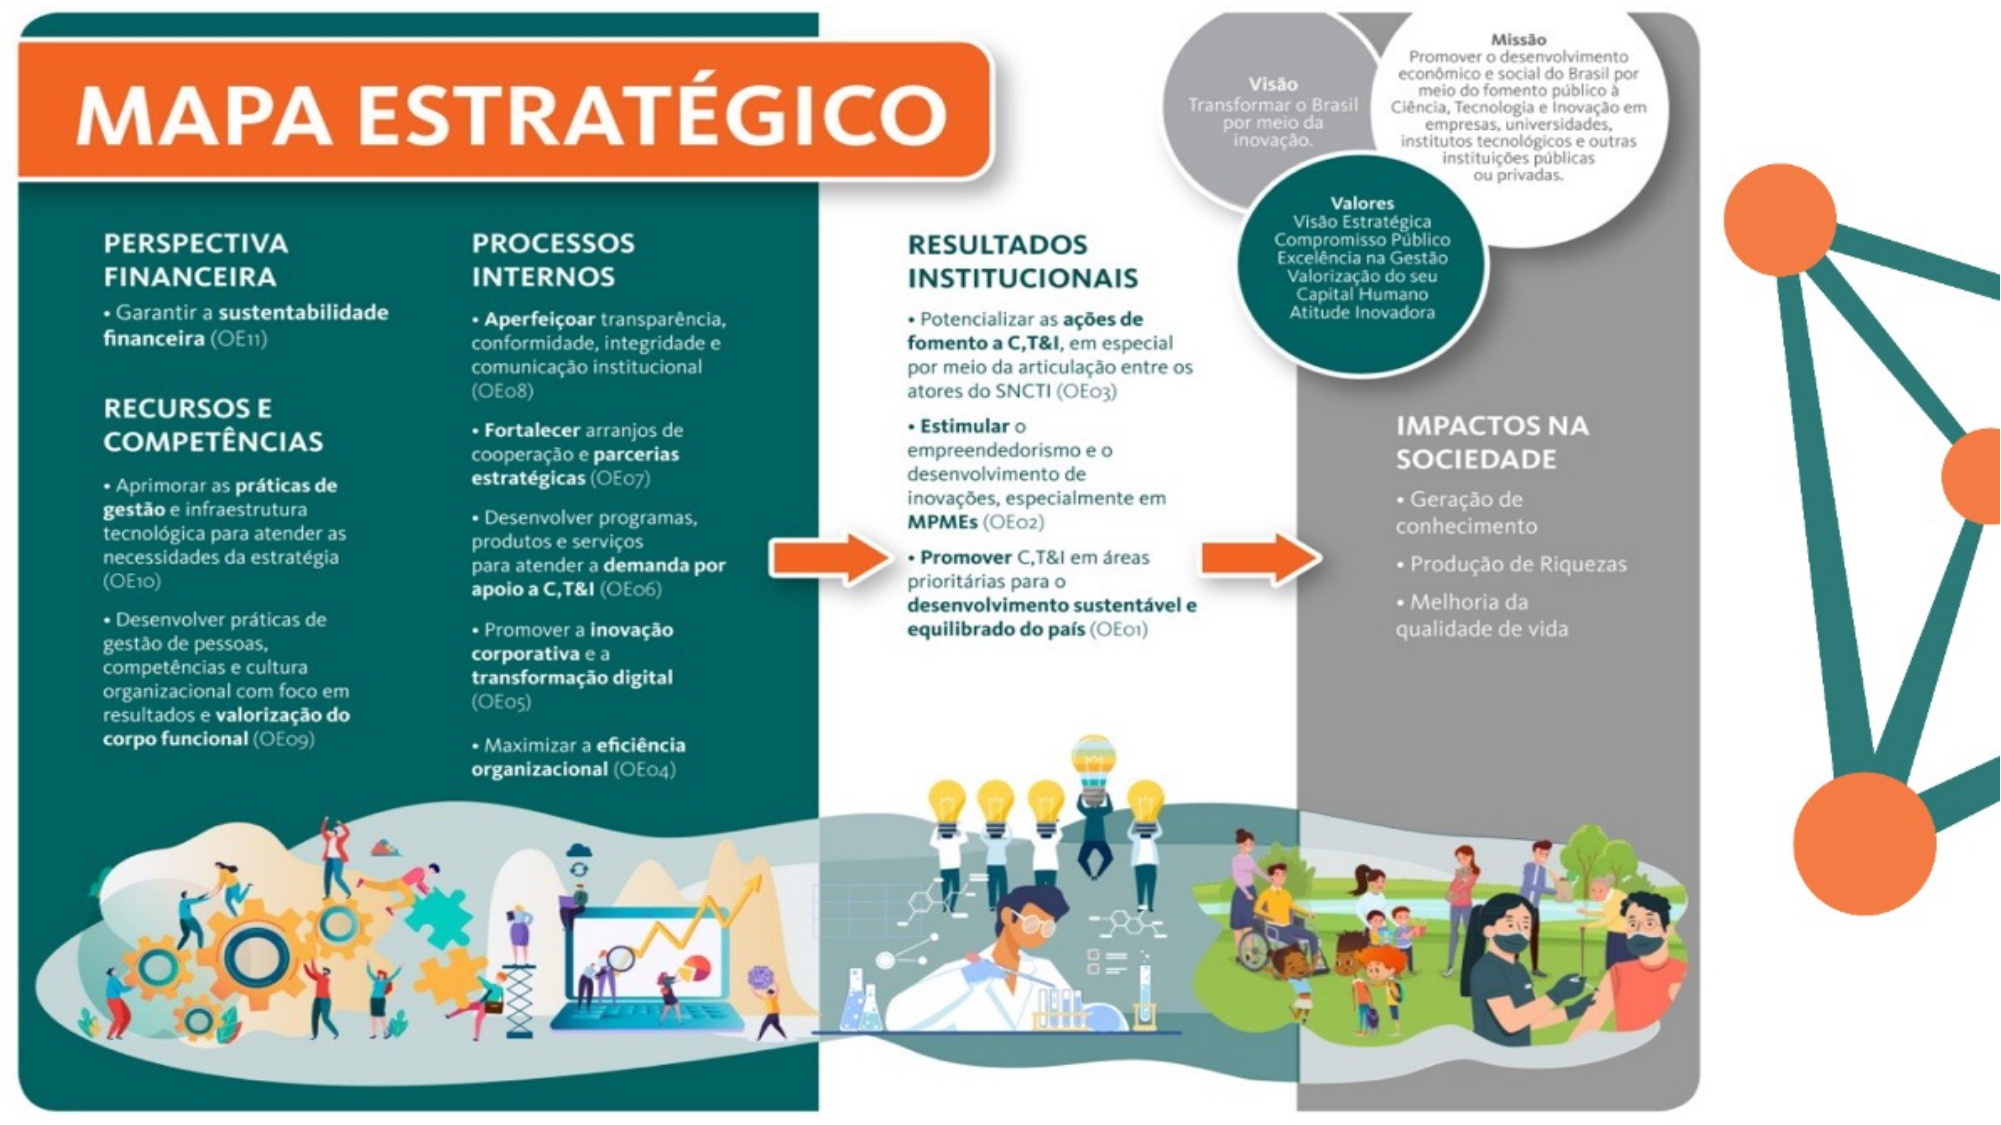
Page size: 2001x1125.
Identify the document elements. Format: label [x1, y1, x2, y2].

picture [0, 4, 1718, 1121]
